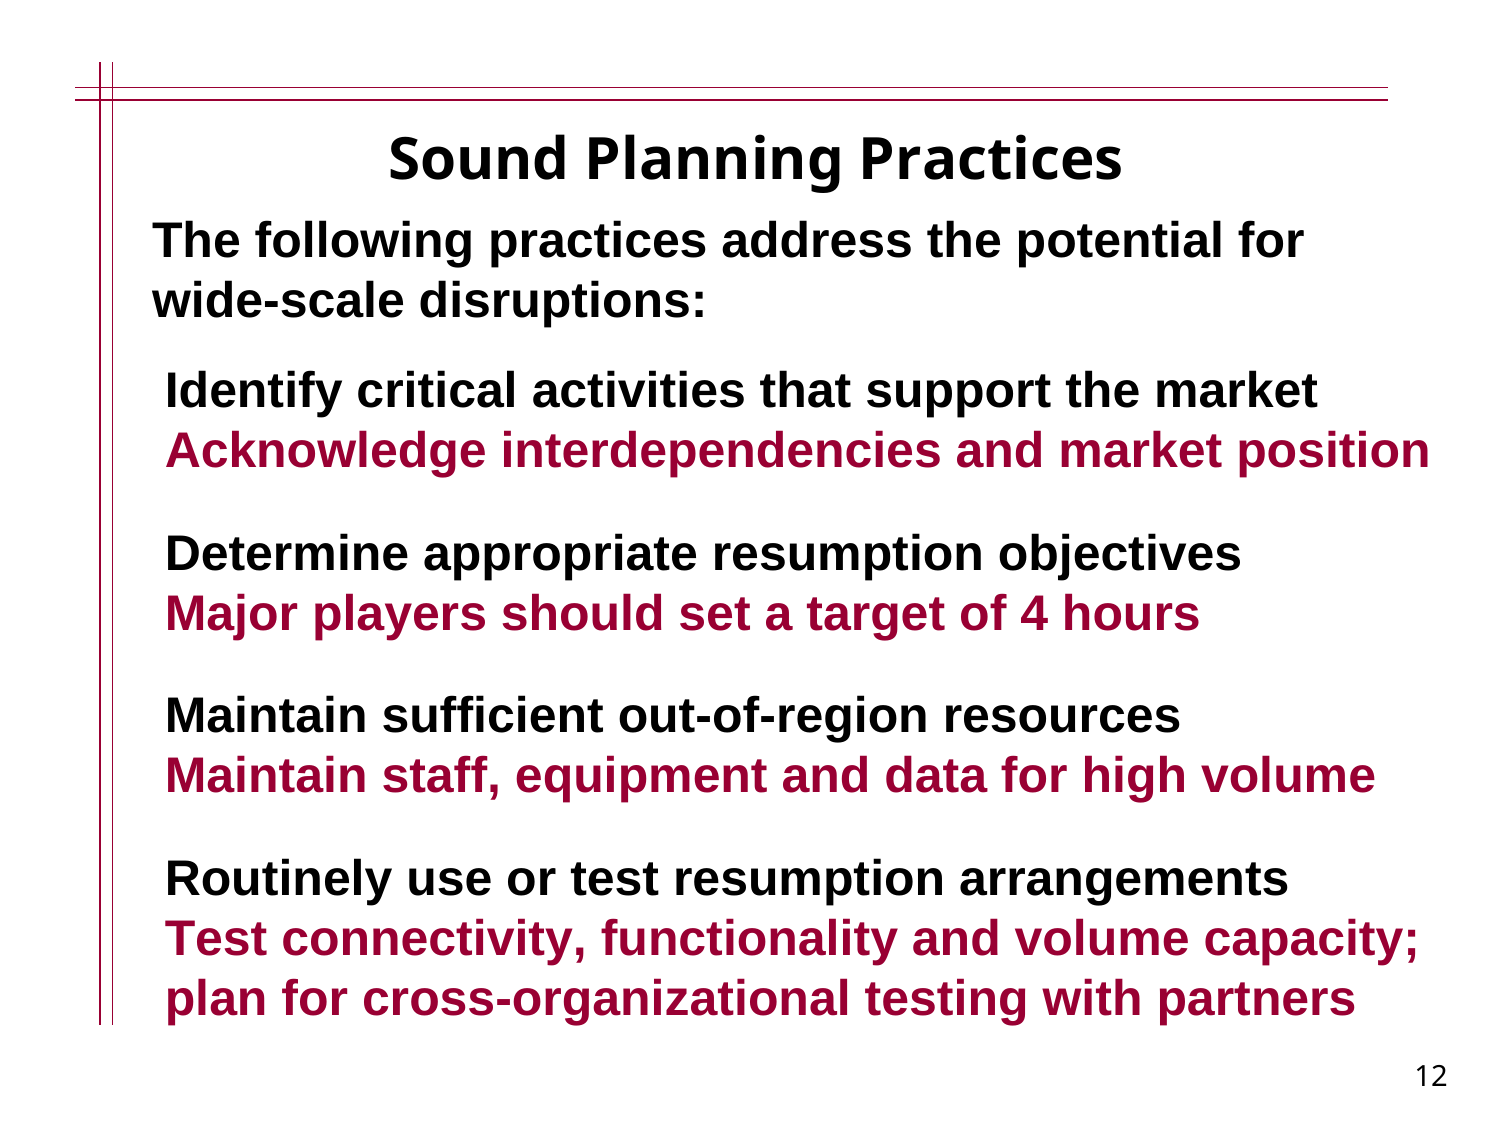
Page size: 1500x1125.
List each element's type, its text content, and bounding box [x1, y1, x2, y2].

title Sound Planning Practices [162, 112, 1351, 199]
text_box The following practices address the potential for wide-scale disruptions: [137, 199, 1375, 336]
text_box Identify critical activities that support the market Acknowledge interdependencies and market position Determine appropriate resumption objectives Major players should set a target of 4 hours Maintain sufficient out-of-region resources Maintain staff, equipment and data for high volume Routinely use or test resumption arrangements Test connectivity, functionality and volume capacity; plan for cross-organizational testing with partners [149, 349, 1450, 1063]
